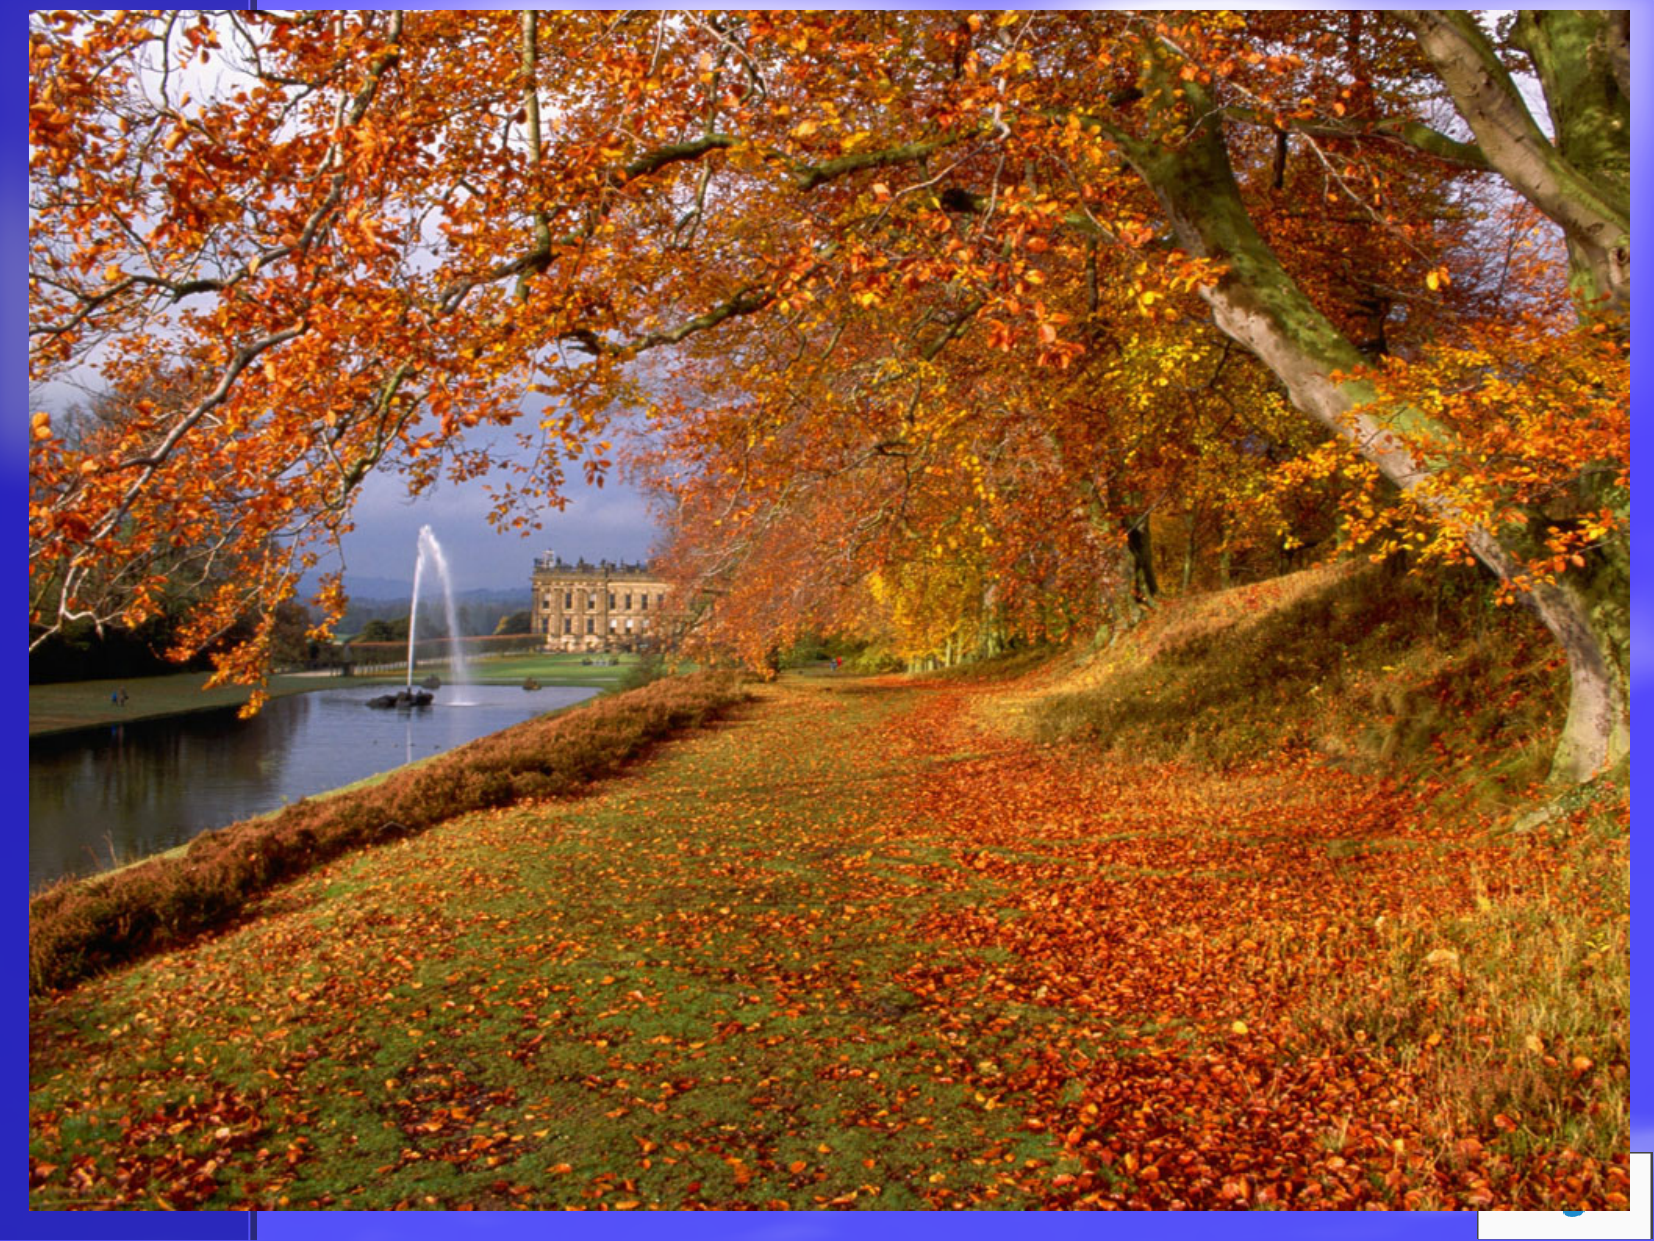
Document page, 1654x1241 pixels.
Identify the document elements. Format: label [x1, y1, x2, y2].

text_box [1476, 1151, 1654, 1241]
picture [29, 10, 1630, 1211]
